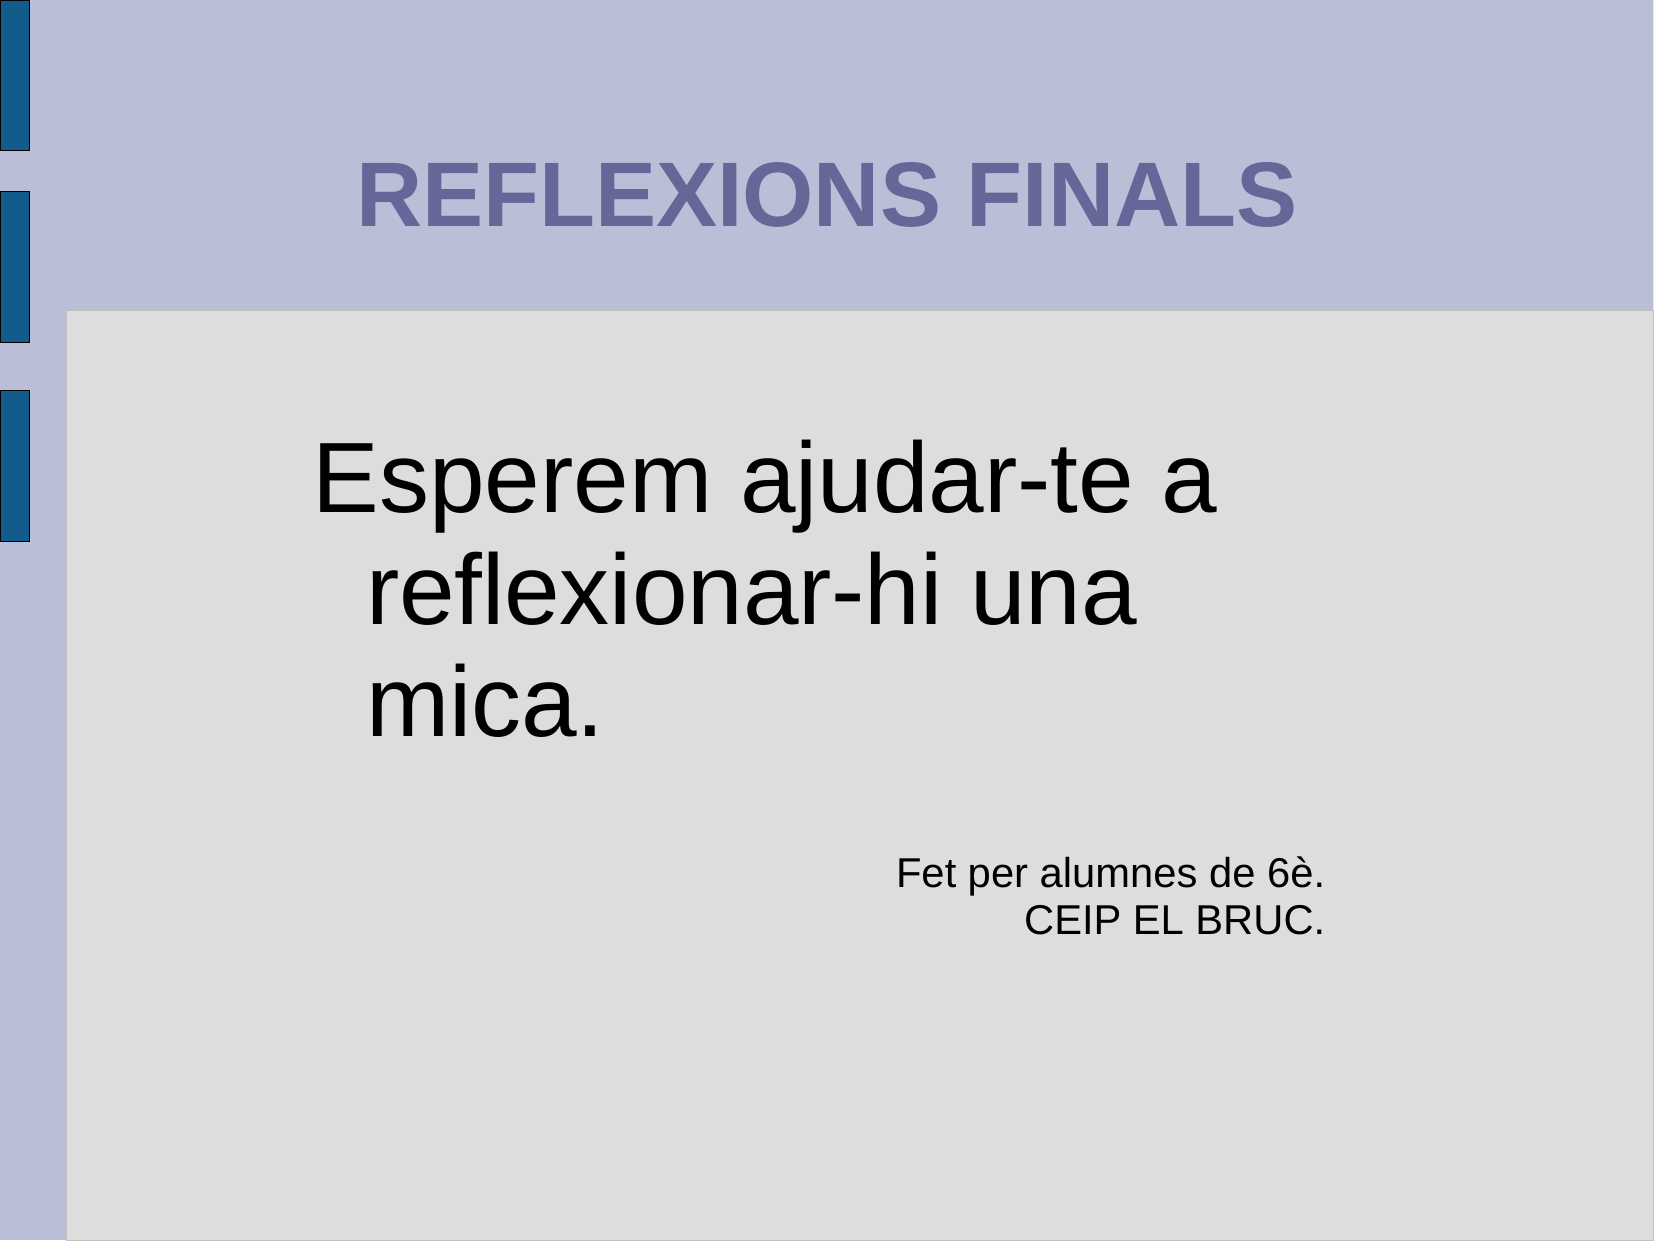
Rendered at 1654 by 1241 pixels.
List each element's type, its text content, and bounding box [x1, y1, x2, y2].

list Esperem ajudar-te a reflexionar-hi una mica. Fet per alumnes de 6è. CEIP EL BRUC. [295, 422, 1326, 993]
title REFLEXIONS FINALS [121, 91, 1534, 299]
